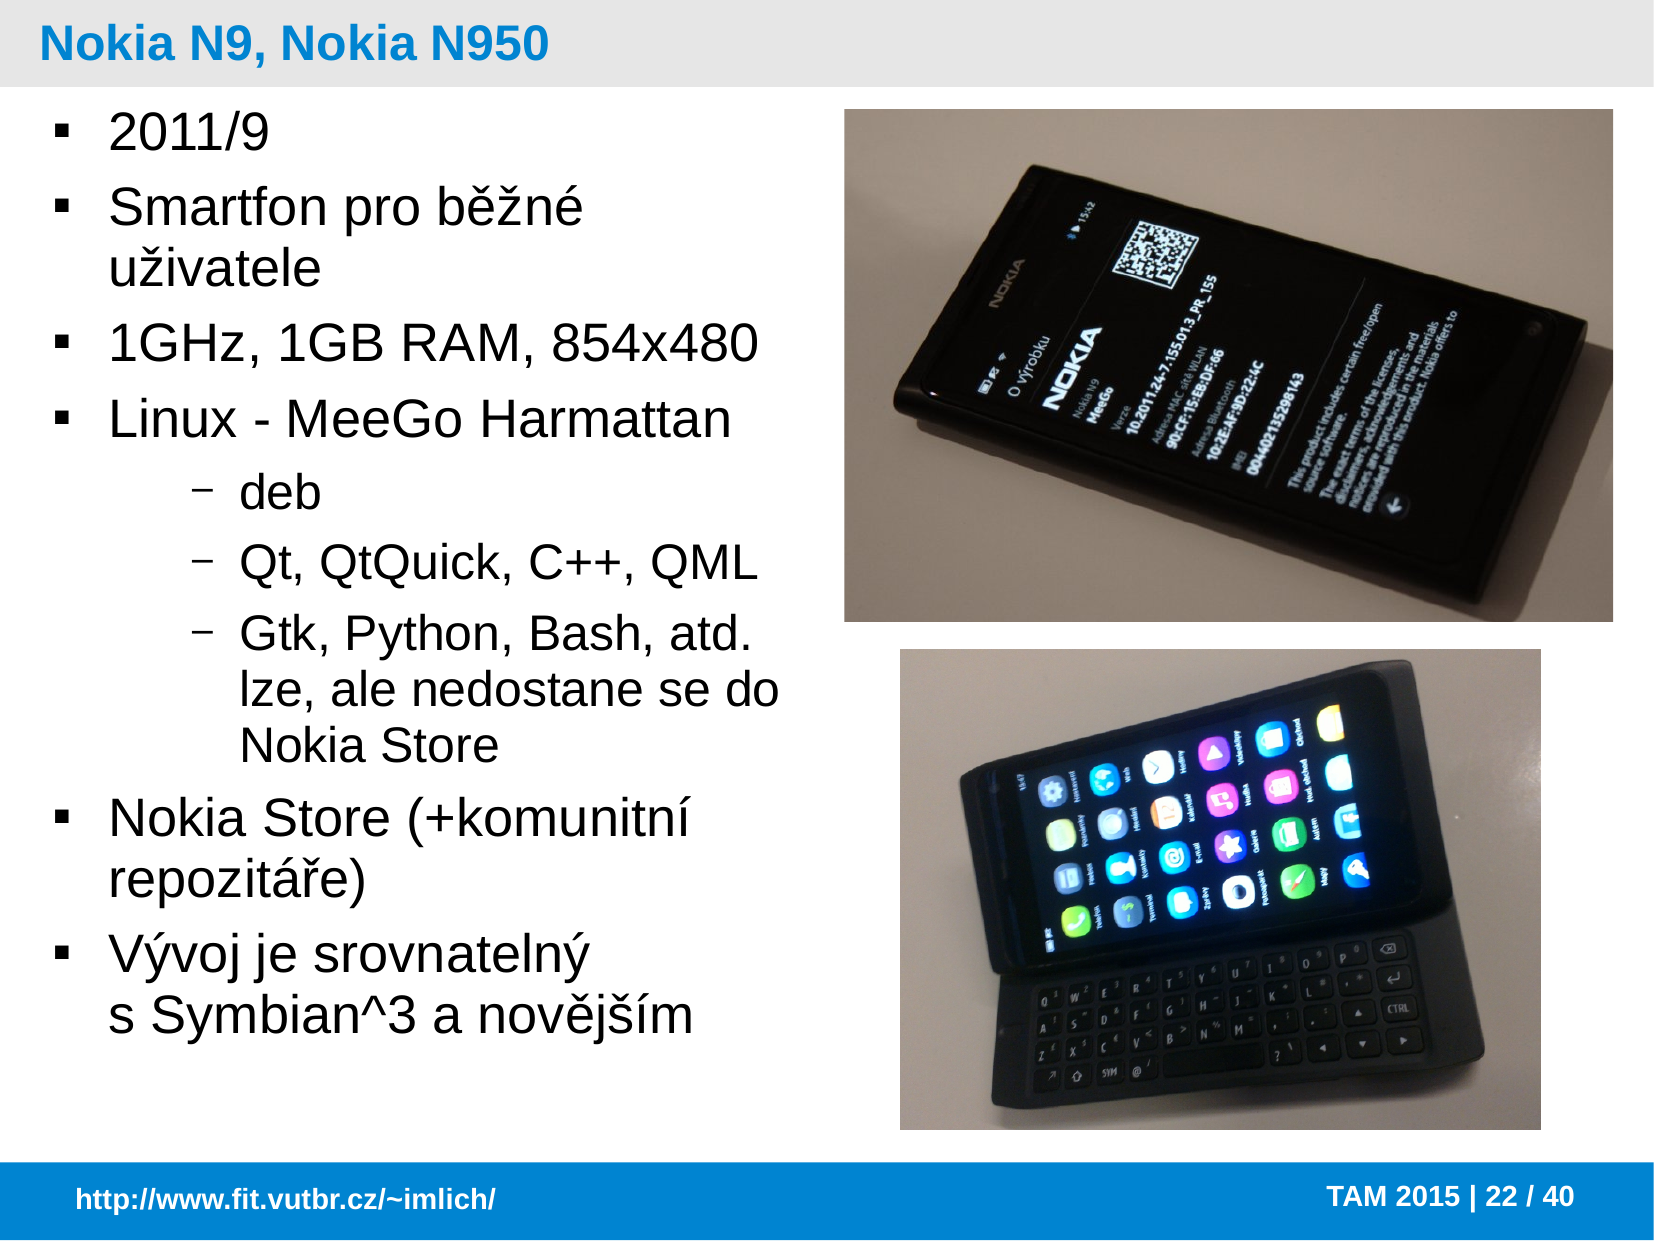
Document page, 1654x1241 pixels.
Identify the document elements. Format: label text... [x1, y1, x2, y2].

picture [900, 649, 1541, 1130]
picture [844, 109, 1614, 622]
title Nokia N9, Nokia N950 [39, 5, 1615, 81]
list 2011/9 Smartfon pro běžné uživatele 1GHz, 1GB RAM, 854x480 Linux - MeeGo Harmattan deb Qt, QtQuick, C++, QML Gtk, Python, Bash, atd. lze, ale nedostane se do Nokia Store Nokia Store (+komunitní repozitáře) Vývoj je srovnatelný s Symbian^3 a novějším [37, 101, 807, 1126]
